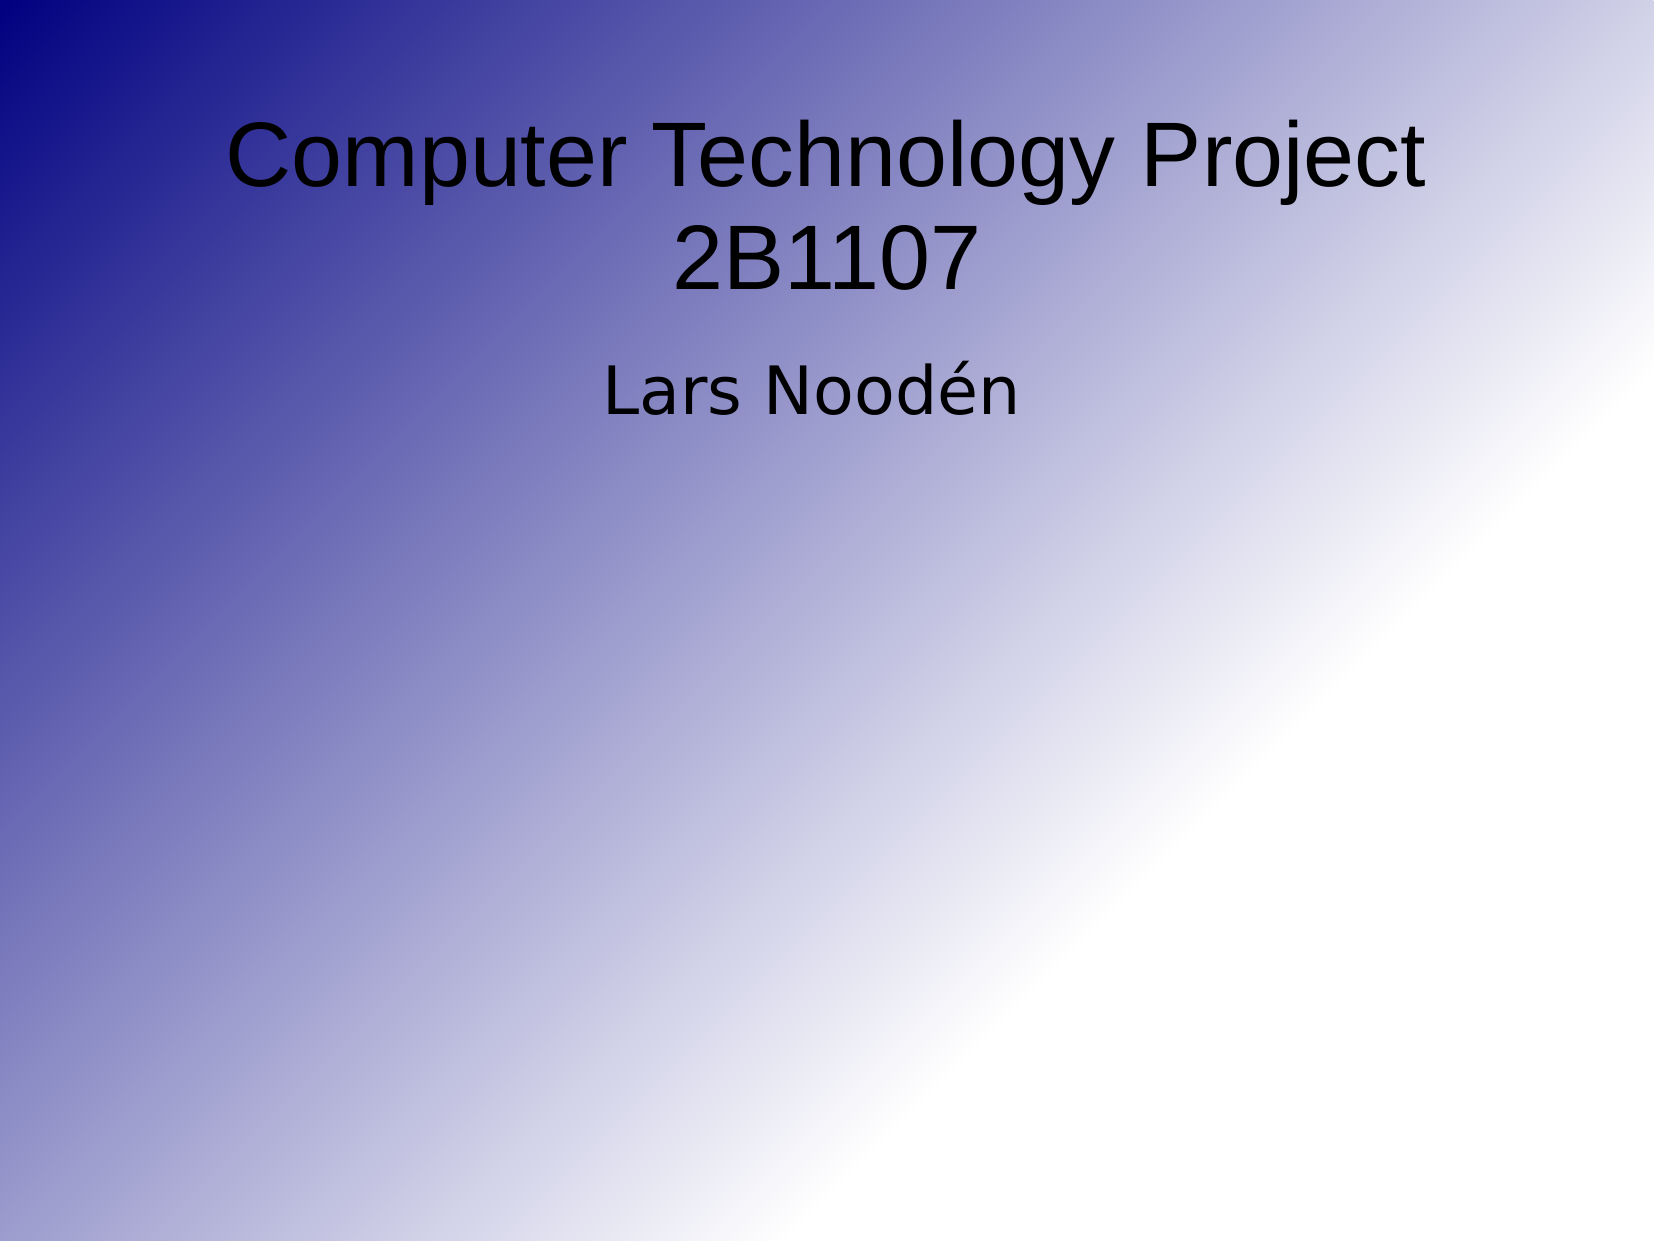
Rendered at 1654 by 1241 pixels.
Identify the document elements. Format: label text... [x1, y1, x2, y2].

title Computer Technology Project 2B1107 [82, 102, 1571, 310]
text_box Lars Noodén [587, 345, 1036, 439]
